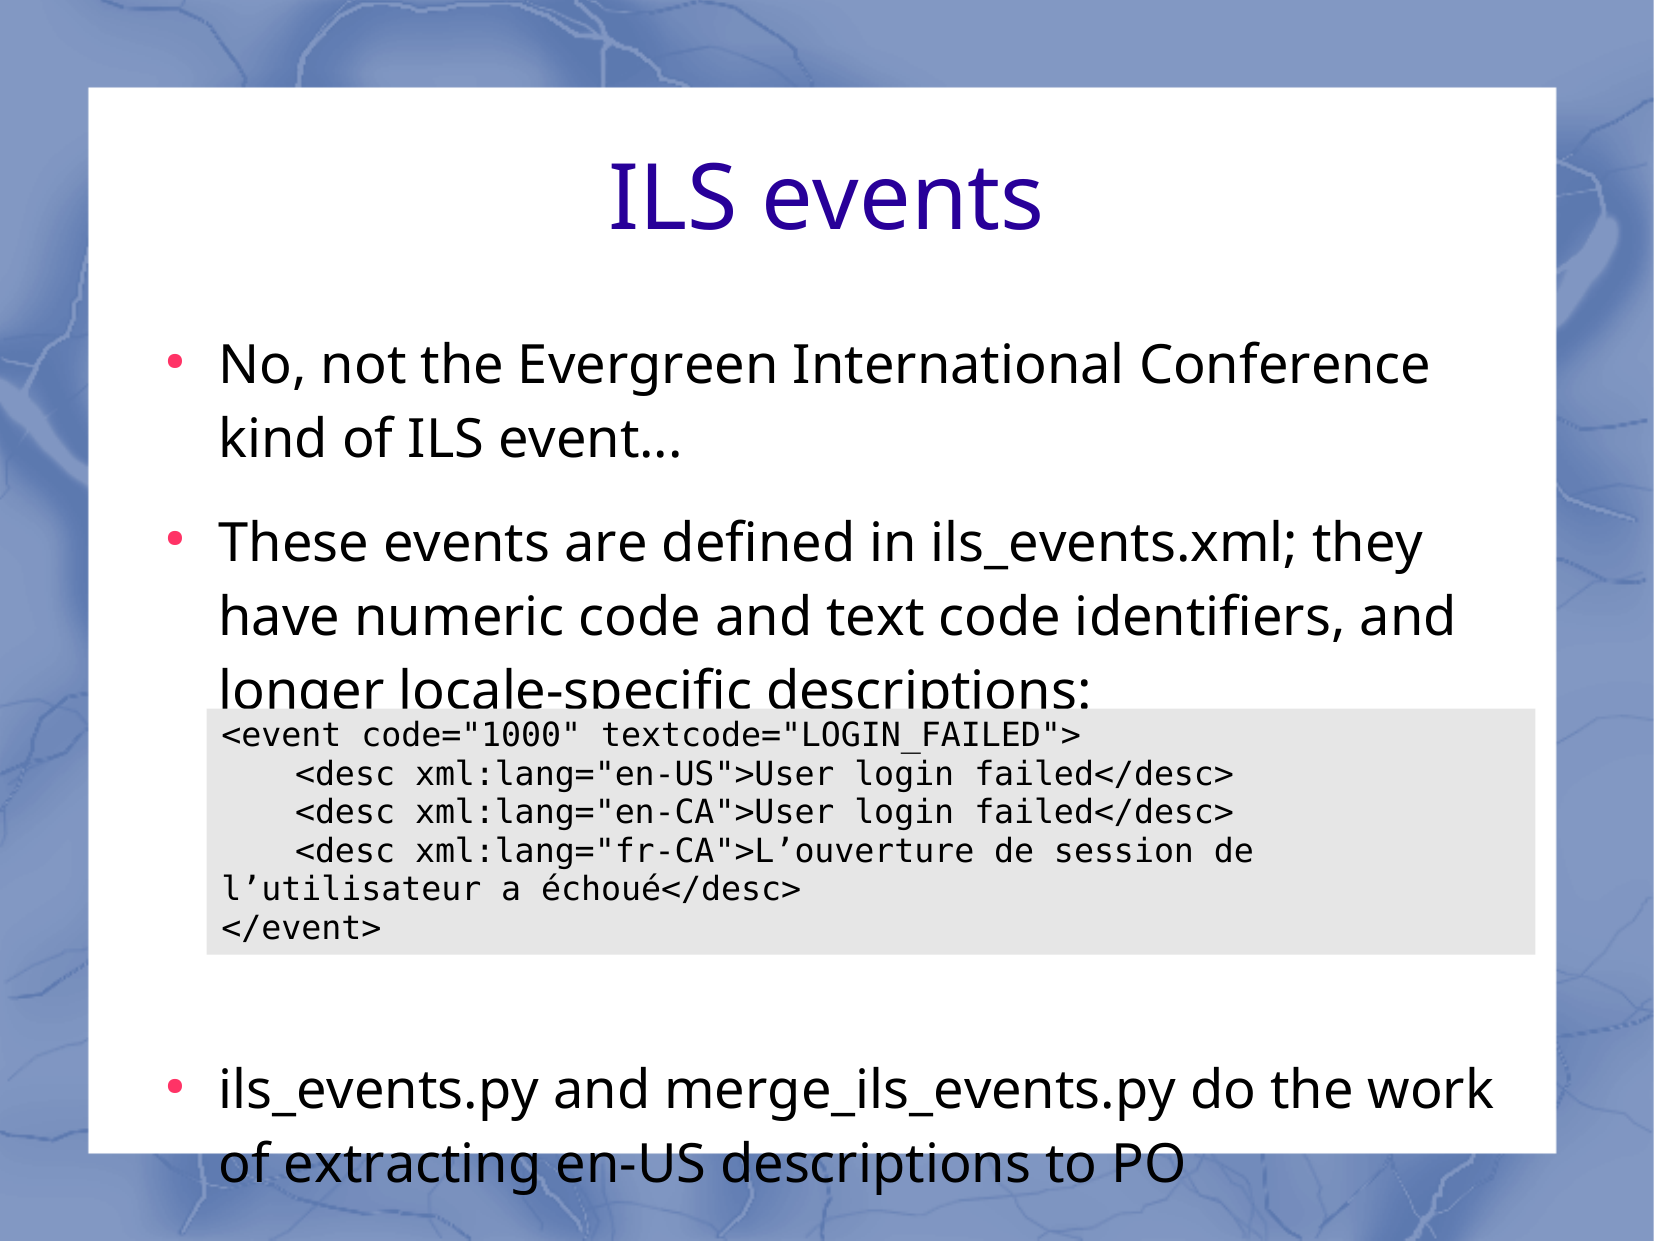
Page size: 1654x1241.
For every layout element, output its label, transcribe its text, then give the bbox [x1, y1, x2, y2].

list No, not the Evergreen International Conference kind of ILS event... These events are defined in ils_events.xml; they have numeric code and text code identifiers, and longer locale-specific descriptions: ils_events.py and merge_ils_events.py do the work of extracting en-US descriptions to PO [147, 325, 1506, 1130]
title ILS events [118, 98, 1536, 291]
picture [0, 0, 1654, 1241]
text_box <event code="1000" textcode="LOGIN_FAILED"> <desc xml:lang="en-US">User login failed</desc> <desc xml:lang="en-CA">User login failed</desc> <desc xml:lang="fr-CA">L’ouverture de session de l’utilisateur a échoué</desc> </event> [206, 708, 1536, 955]
